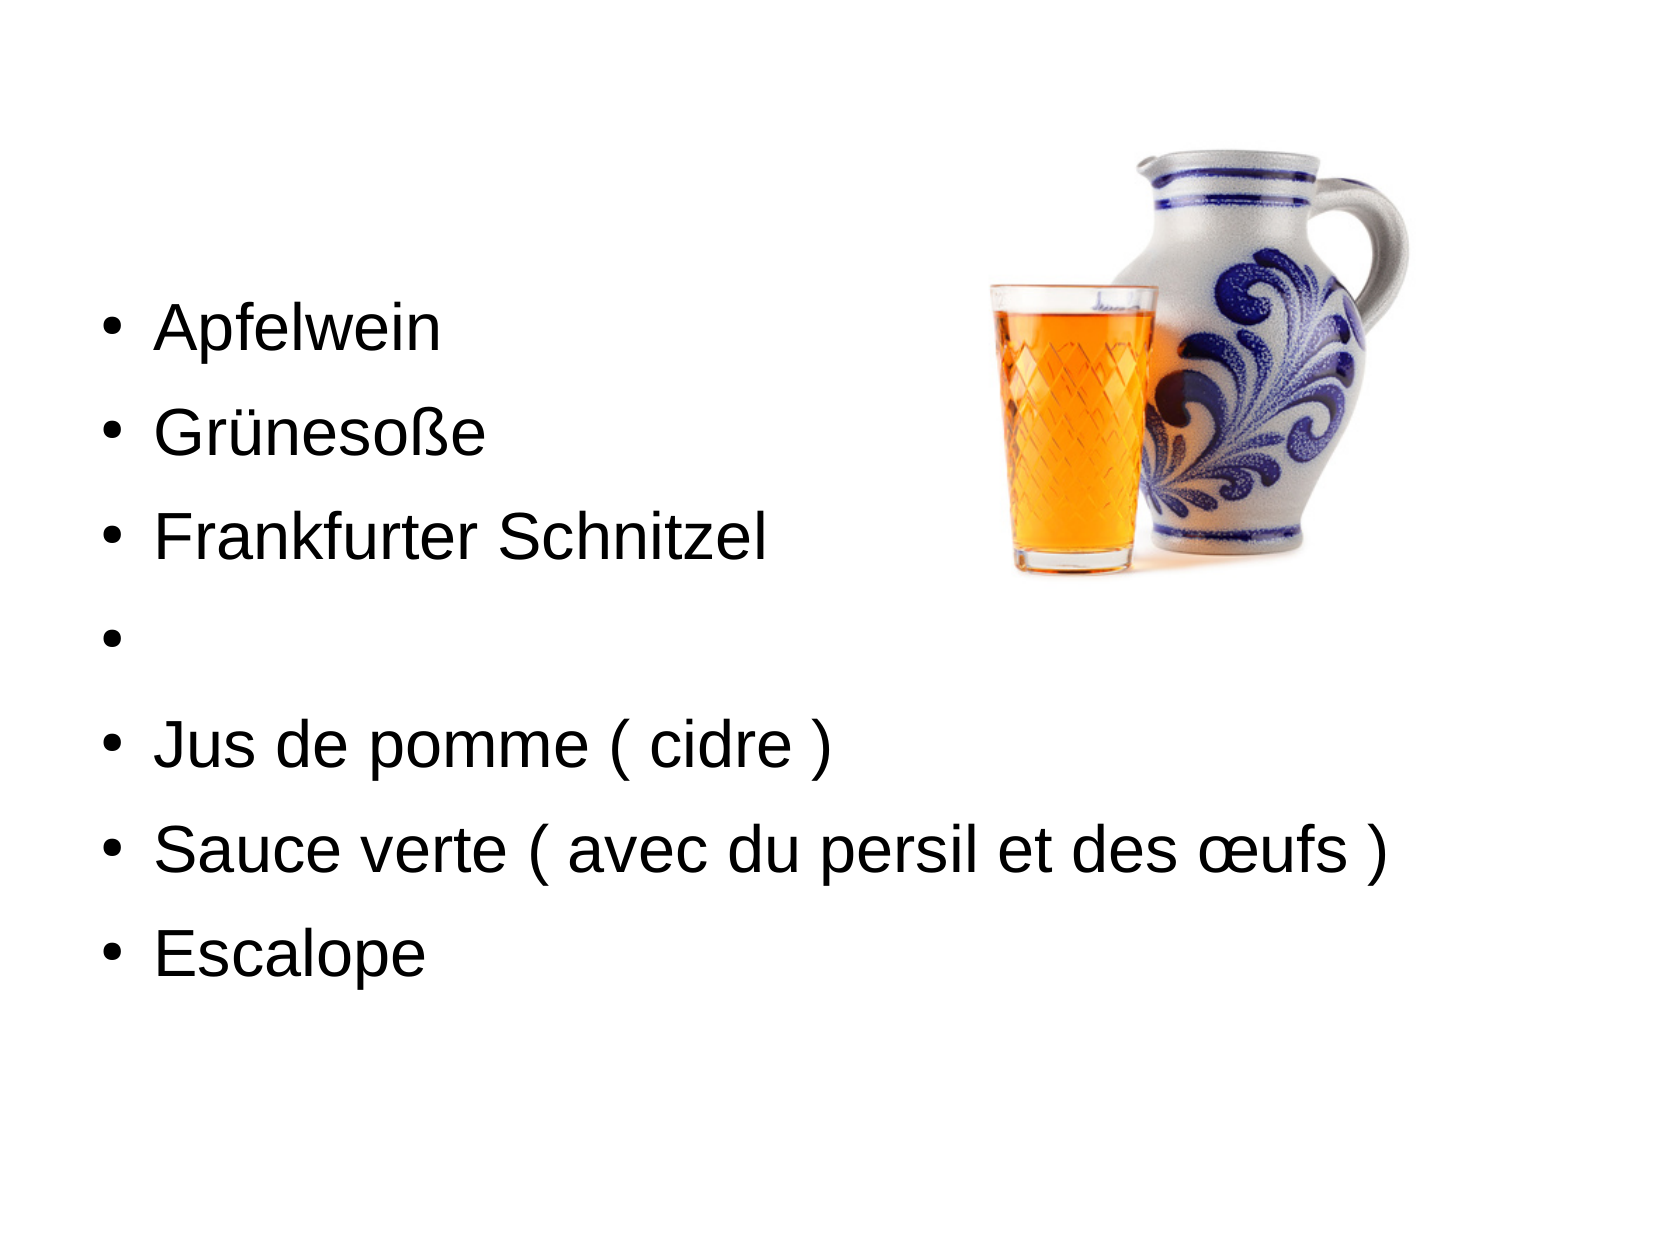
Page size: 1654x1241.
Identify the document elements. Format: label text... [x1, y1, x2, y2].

list Apfelwein Grünesoße Frankfurter Schnitzel Jus de pomme ( cidre ) Sauce verte ( avec du persil et des œufs ) Escalope [82, 290, 1571, 1010]
picture [944, 118, 1430, 603]
